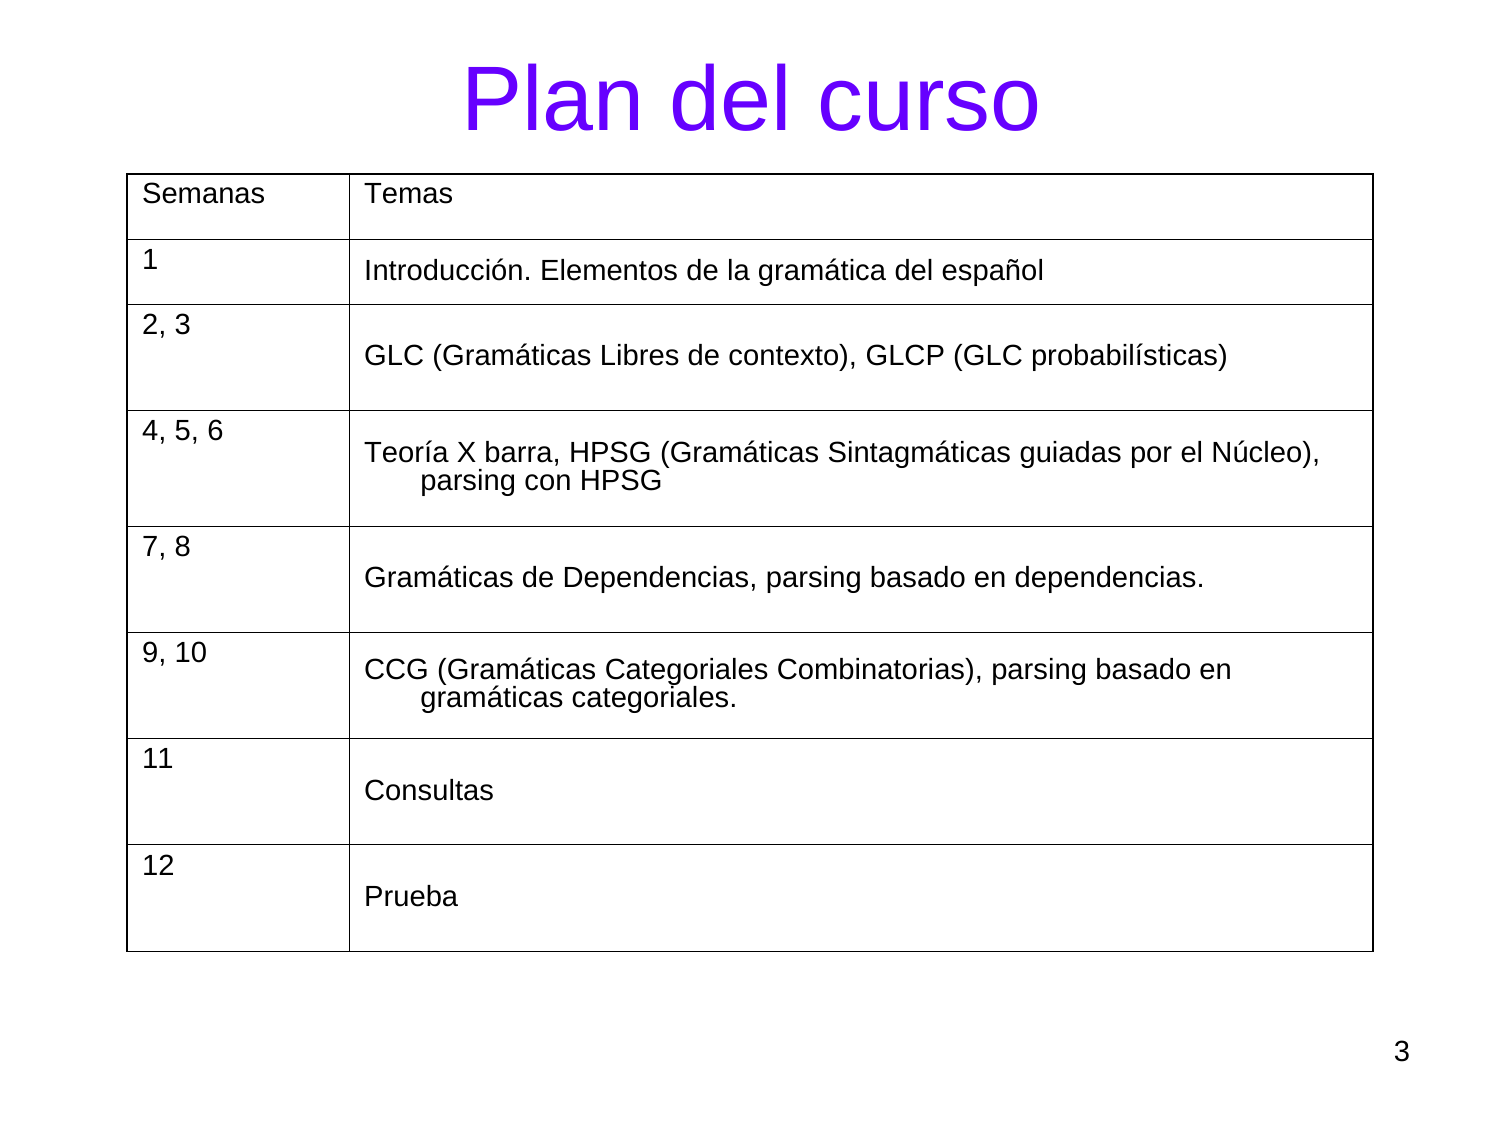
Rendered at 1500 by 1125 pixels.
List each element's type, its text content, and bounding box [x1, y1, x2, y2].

table_cell 1 [128, 240, 349, 304]
table_cell 11 [128, 739, 349, 844]
table_header Temas [350, 175, 1372, 239]
table_cell 12 [128, 845, 349, 951]
table_cell 9, 10 [128, 633, 349, 738]
table_cell GLC (Gramáticas Libres de contexto), GLCP (GLC probabilísticas) [350, 305, 1372, 410]
table_cell Gramáticas de Dependencias, parsing basado en dependencias. [350, 527, 1372, 632]
table_cell Consultas [350, 739, 1372, 844]
table_cell Introducción. Elementos de la gramática del español [350, 240, 1372, 304]
table_cell CCG (Gramáticas Categoriales Combinatorias), parsing basado en gramáticas categoriales. [350, 633, 1372, 738]
table_header Semanas [128, 175, 349, 239]
table_cell 7, 8 [128, 527, 349, 632]
title Plan del curso [76, 0, 1427, 188]
table_cell Prueba [350, 845, 1372, 951]
table_cell 4, 5, 6 [128, 411, 349, 526]
table_cell Teoría X barra, HPSG (Gramáticas Sintagmáticas guiadas por el Núcleo), parsing con HPSG [350, 411, 1372, 526]
text_box <número> [1074, 1024, 1426, 1103]
table_cell 2, 3 [128, 305, 349, 410]
